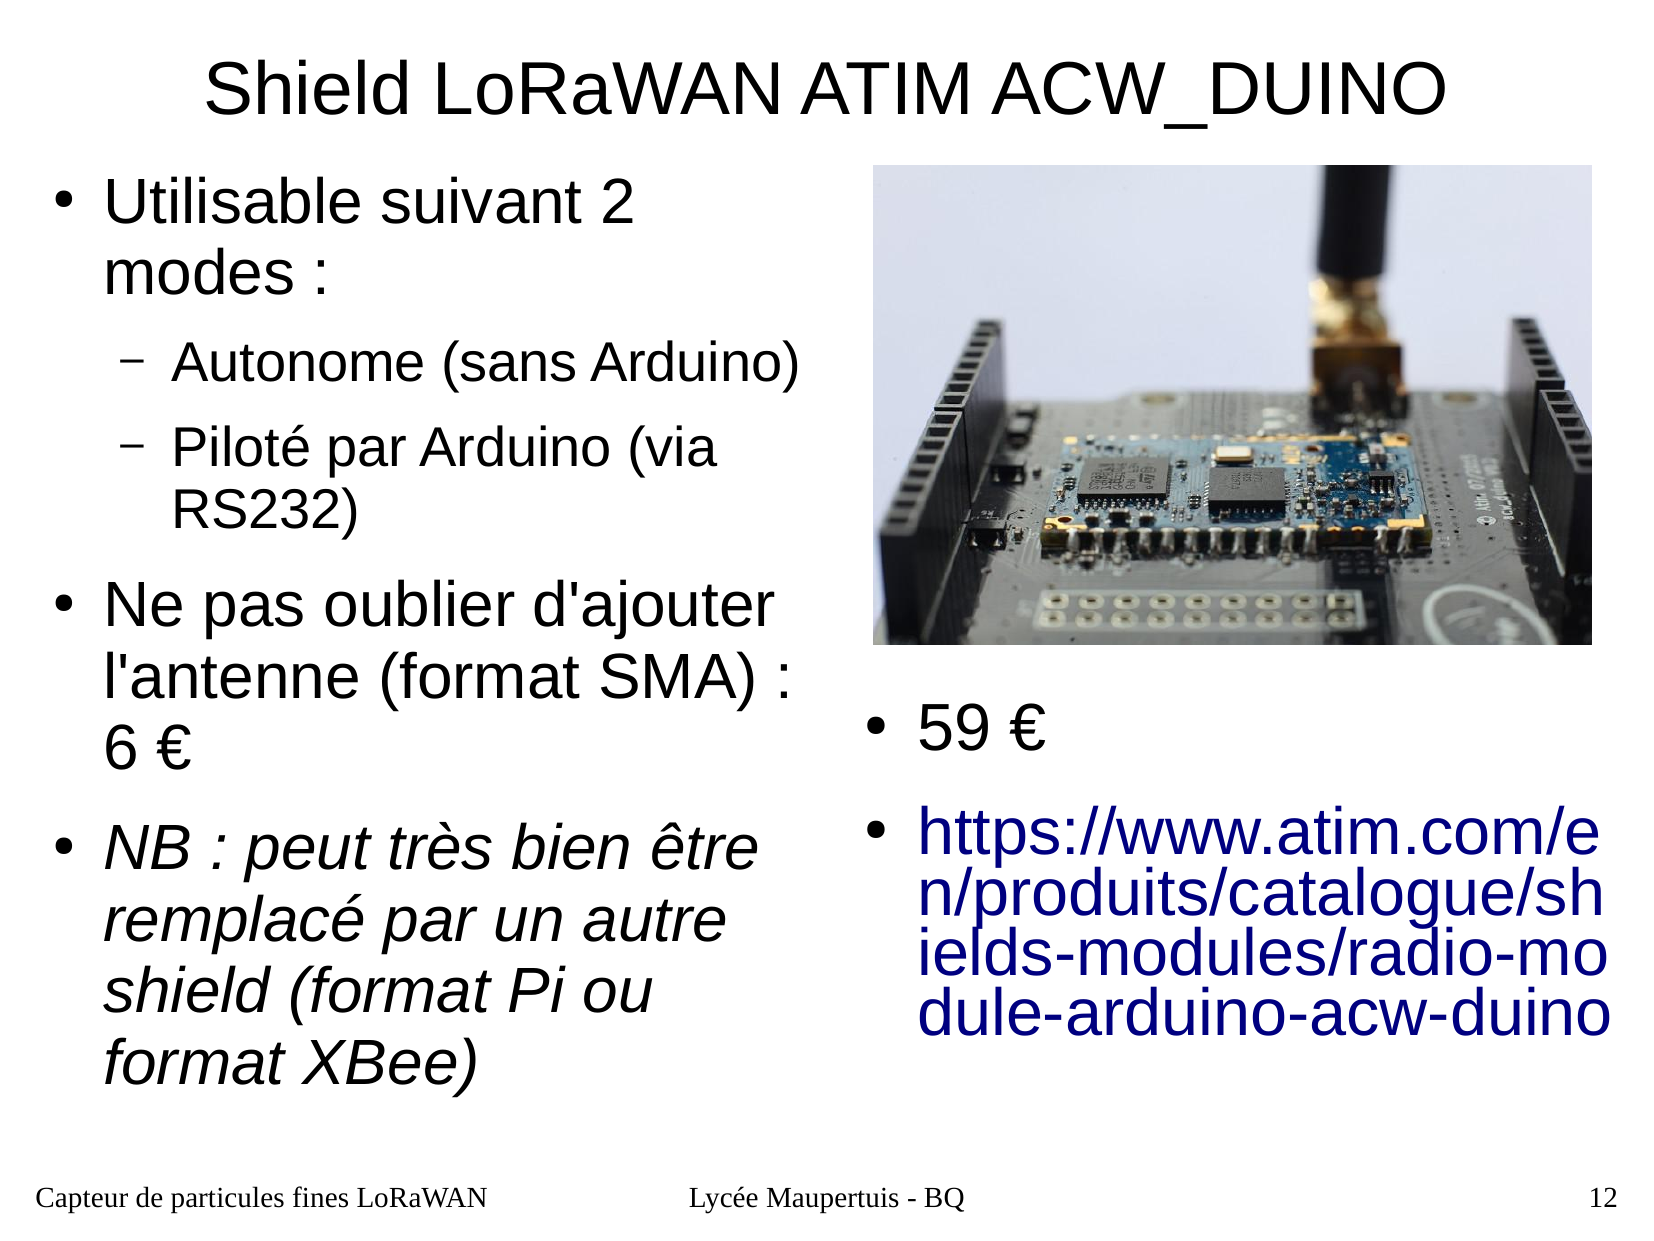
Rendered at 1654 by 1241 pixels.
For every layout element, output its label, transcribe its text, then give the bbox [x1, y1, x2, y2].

list 59 € https://www.atim.com/en/produits/catalogue/shields-modules/radio-module-arduino-acw-duino [846, 689, 1619, 1169]
title Shield LoRaWAN ATIM ACW_DUINO [35, 35, 1619, 142]
picture [873, 165, 1592, 645]
list Utilisable suivant 2 modes : Autonome (sans Arduino) Piloté par Arduino (via RS232) Ne pas oublier d'ajouter l'antenne (format SMA) : 6 € NB : peut très bien être remplacé par un autre shield (format Pi ou format XBee) [35, 165, 808, 1170]
